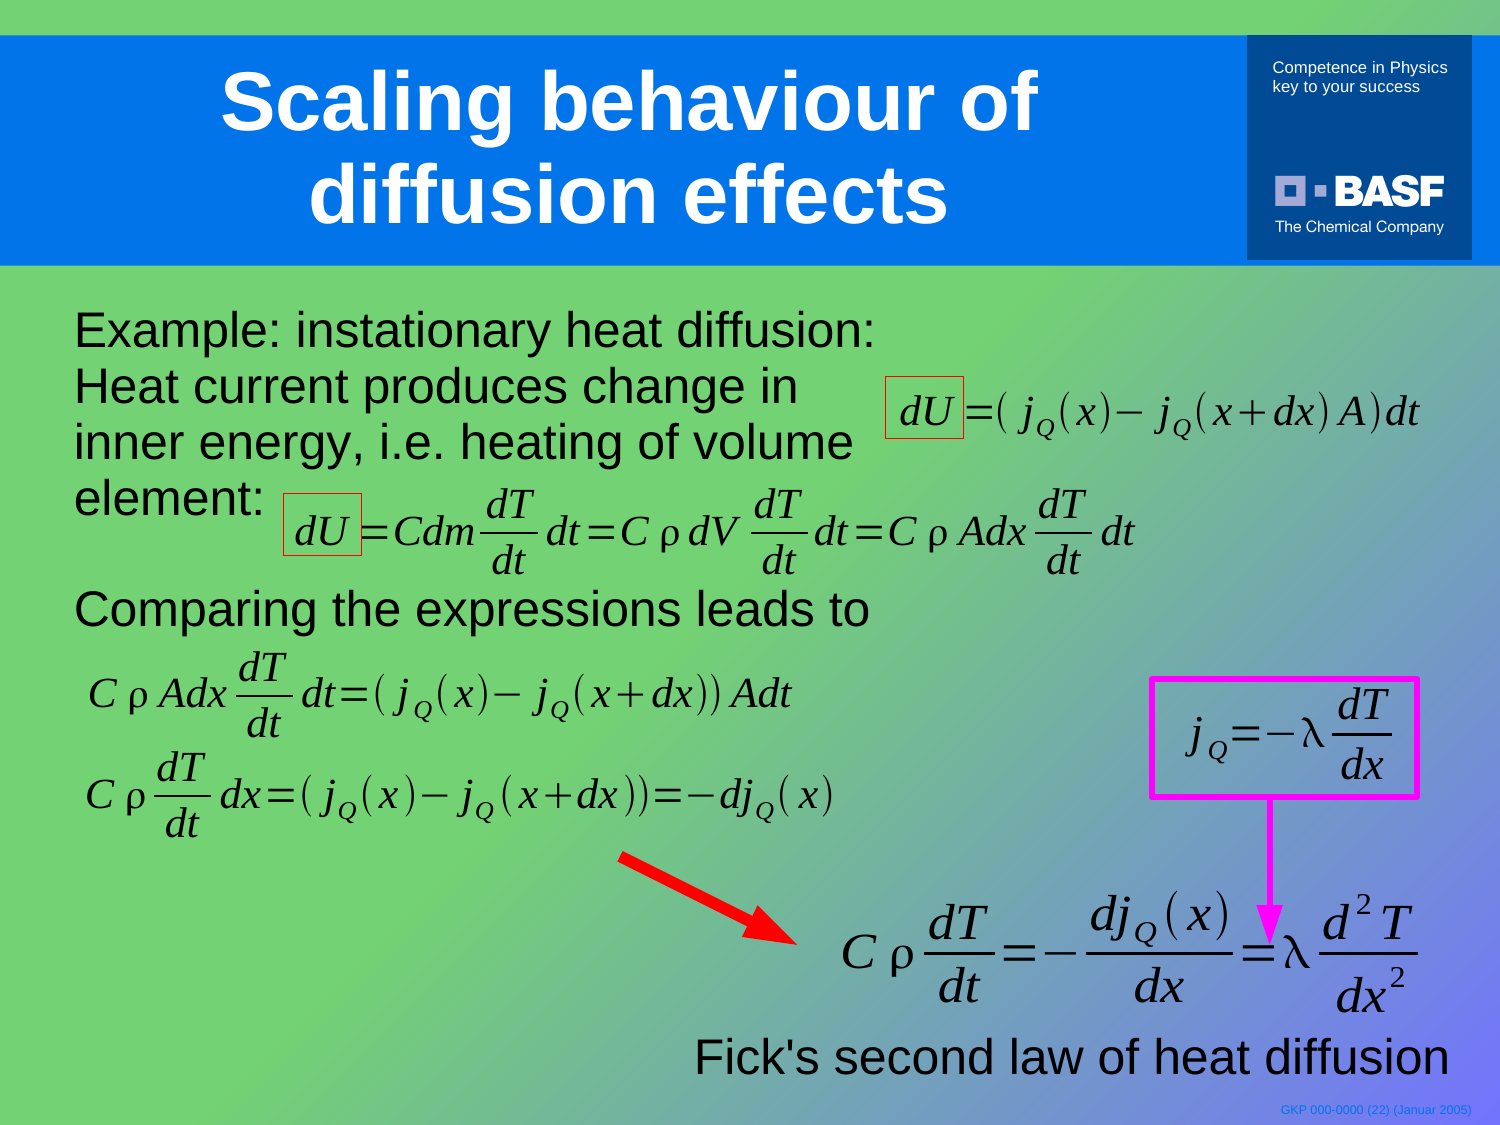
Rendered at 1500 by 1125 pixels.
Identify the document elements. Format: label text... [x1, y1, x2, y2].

title Going micro and nano: approaching the apparent dwarf [1438, 1063, 1500, 1125]
chart [74, 643, 845, 849]
chart [888, 388, 1430, 444]
chart [826, 885, 1434, 1021]
title Scaling behaviour of diffusion effects [27, 54, 1232, 308]
chart [284, 494, 361, 555]
chart [1170, 679, 1407, 791]
text_box Example: instationary heat diffusion: Heat current produces change in inner energy, i.e. heating of volume element: Comparing the expressions leads to [59, 295, 892, 645]
chart [888, 388, 963, 438]
chart [283, 480, 1146, 585]
picture [1247, 35, 1472, 260]
text_box Fick's second law of heat diffusion [679, 1021, 1466, 1093]
